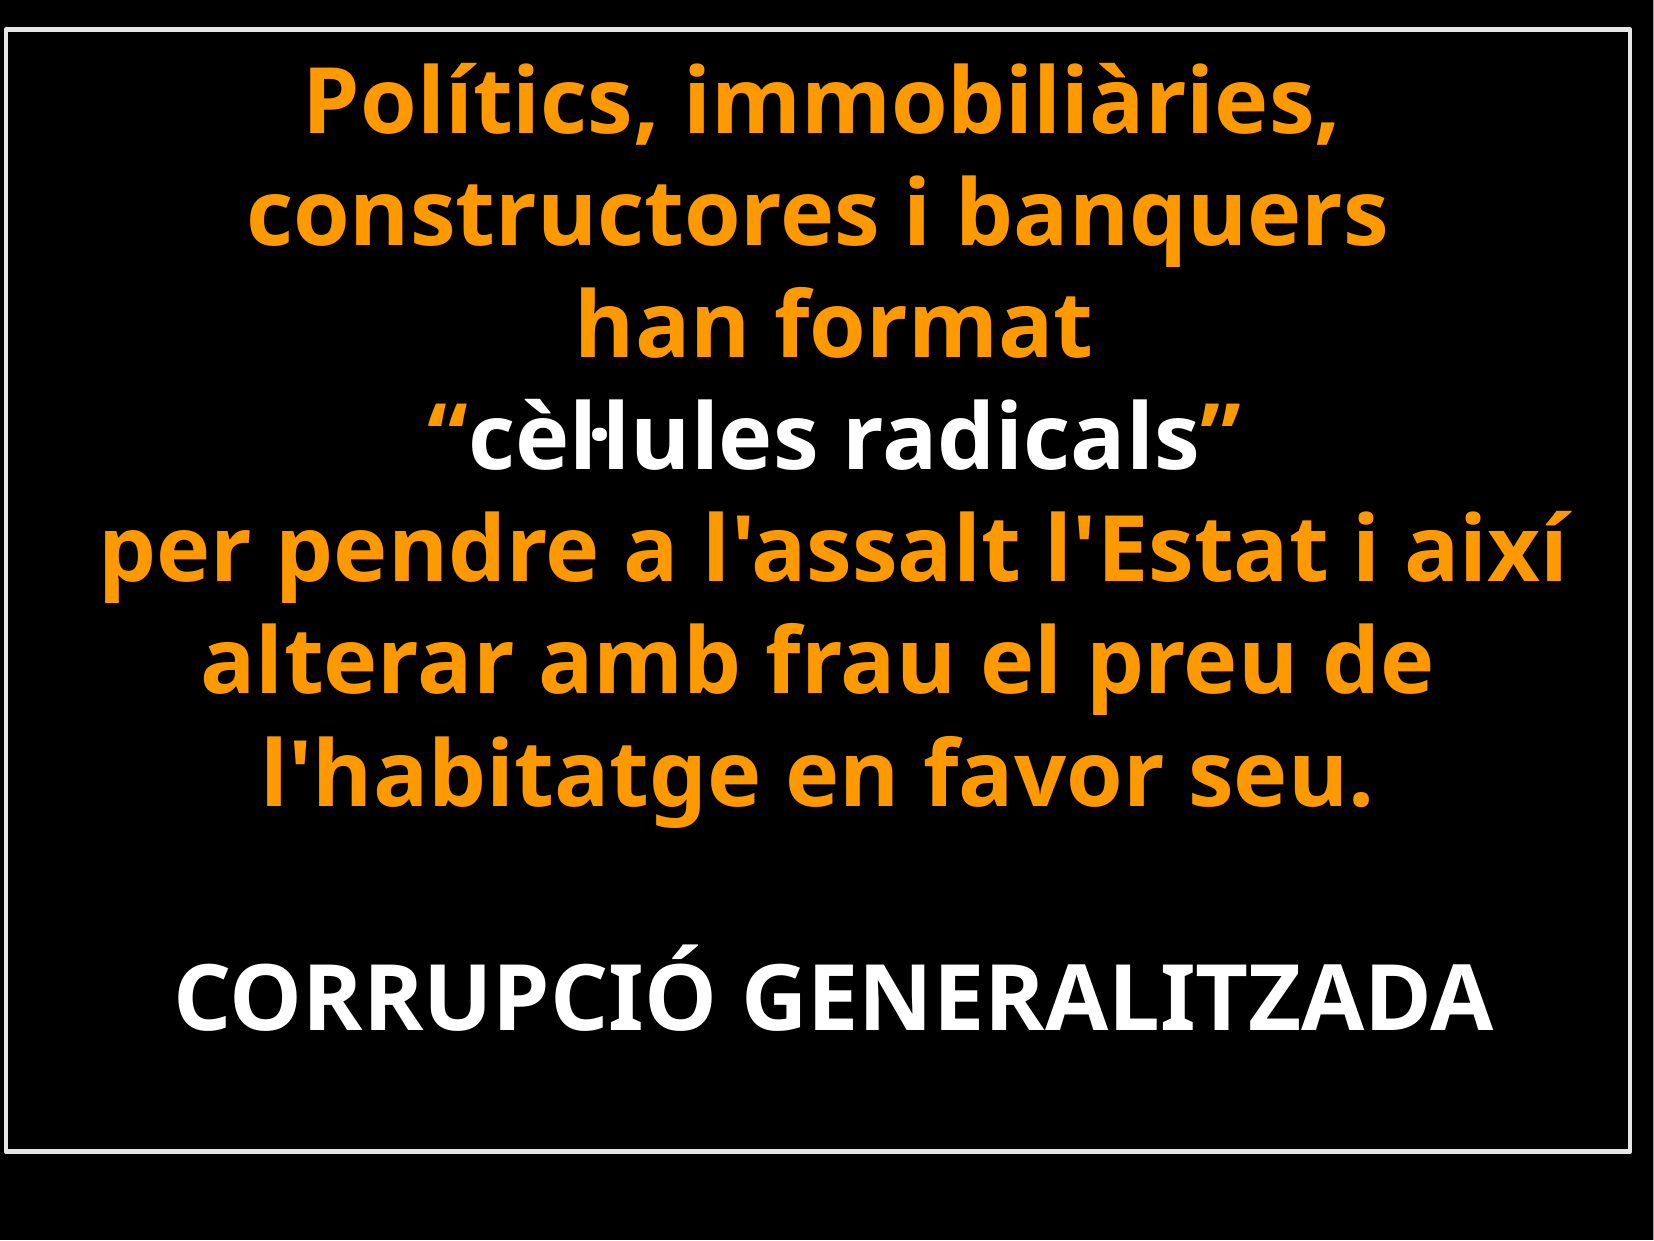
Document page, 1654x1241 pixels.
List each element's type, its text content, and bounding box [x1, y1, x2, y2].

text_box Polítics, immobiliàries, constructores i banquers han format “cèl·lules radicals” per pendre a l'assalt l'Estat i així alterar amb frau el preu de l'habitatge en favor seu. CORRUPCIÓ GENERALITZADA [5, 29, 1630, 1152]
